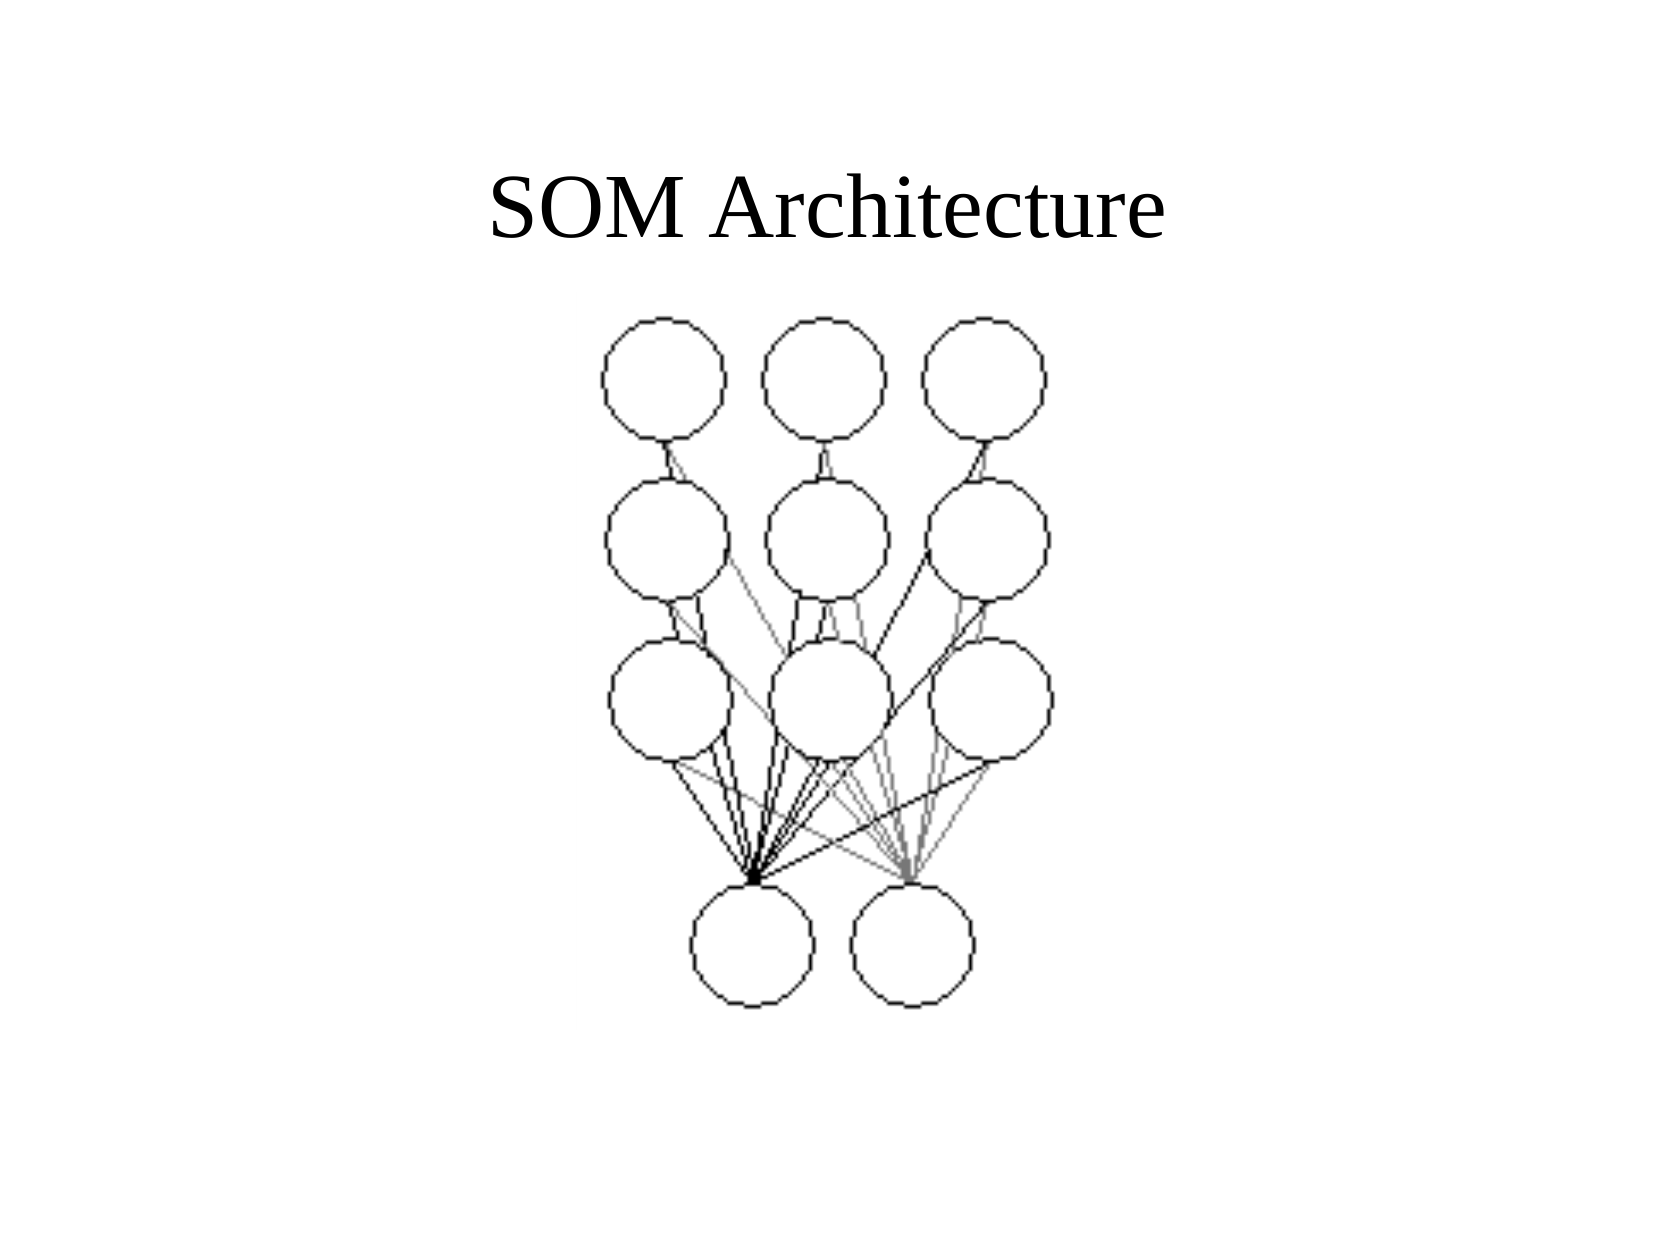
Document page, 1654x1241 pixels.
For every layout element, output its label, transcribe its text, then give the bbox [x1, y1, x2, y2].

chart [575, 292, 1079, 1030]
title SOM Architecture [121, 102, 1534, 311]
